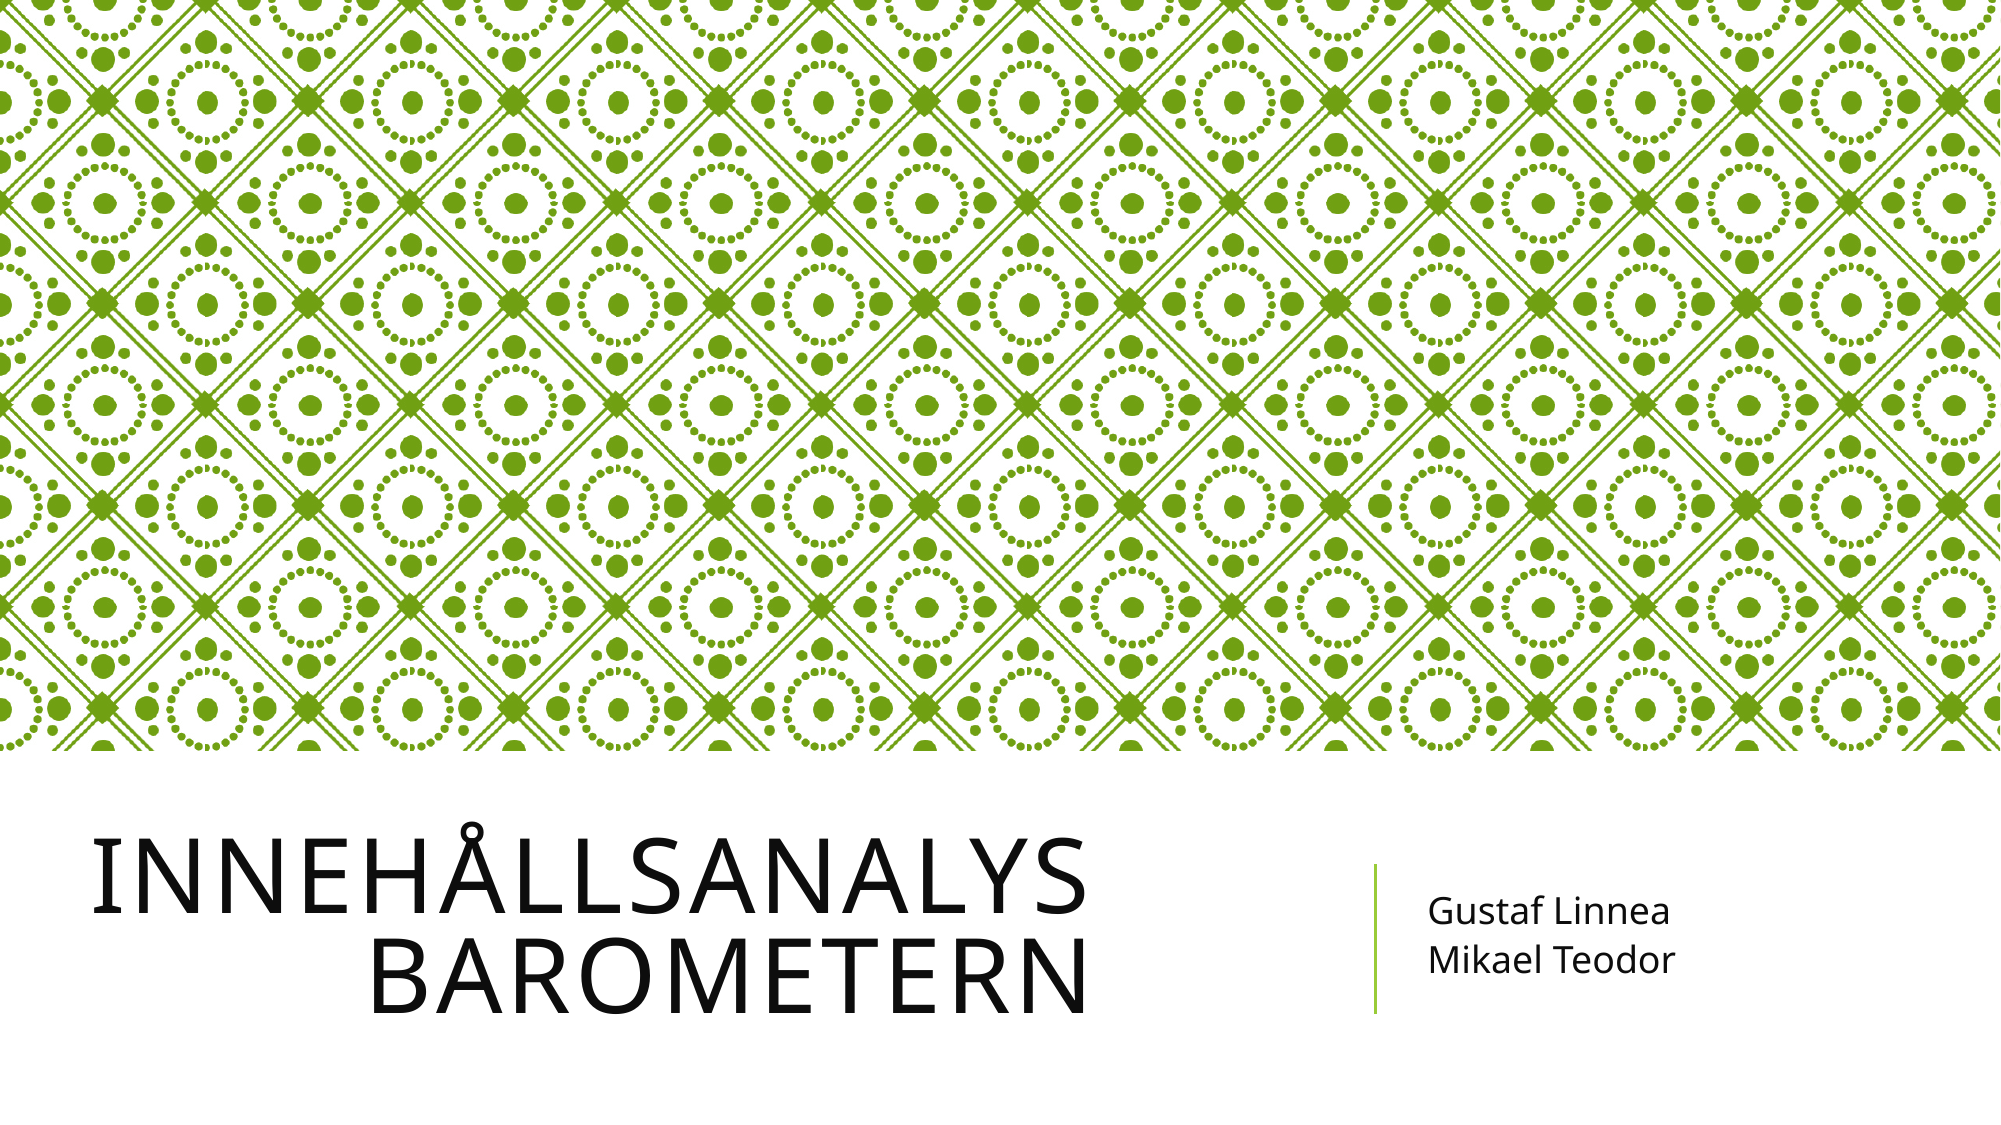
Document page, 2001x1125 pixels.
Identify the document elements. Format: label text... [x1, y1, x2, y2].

title Innehållsanalys barometern [75, 813, 1351, 1054]
subtitle Gustaf Linnea Mikael Teodor [1412, 813, 1938, 1054]
